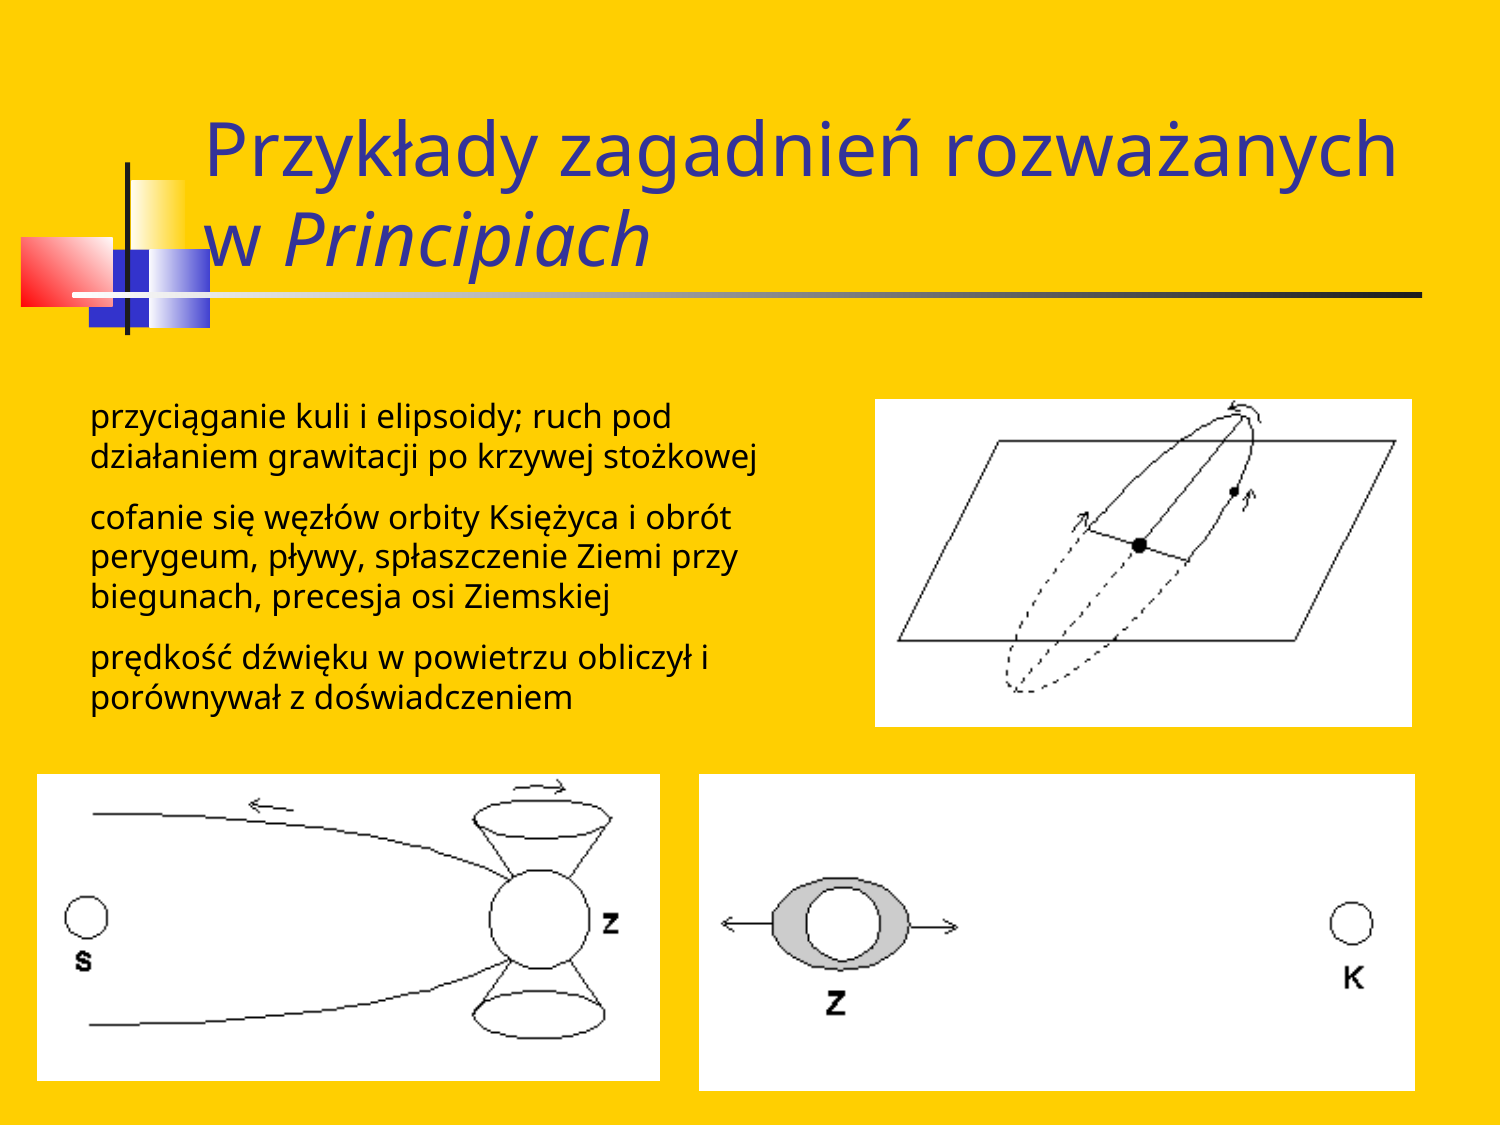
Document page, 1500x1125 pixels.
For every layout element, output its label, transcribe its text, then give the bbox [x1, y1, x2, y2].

title Przykłady zagadnień rozważanych w Principiach [188, 93, 1468, 289]
picture [875, 399, 1412, 727]
picture [37, 774, 660, 1081]
picture [699, 774, 1415, 1091]
text_box przyciąganie kuli i elipsoidy; ruch pod działaniem grawitacji po krzywej stożkowej cofanie się węzłów orbity Księżyca i obrót perygeum, pływy, spłaszczenie Ziemi przy biegunach, precesja osi Ziemskiej prędkość dźwięku w powietrzu obliczył i porównywał z doświadczeniem [75, 387, 826, 724]
